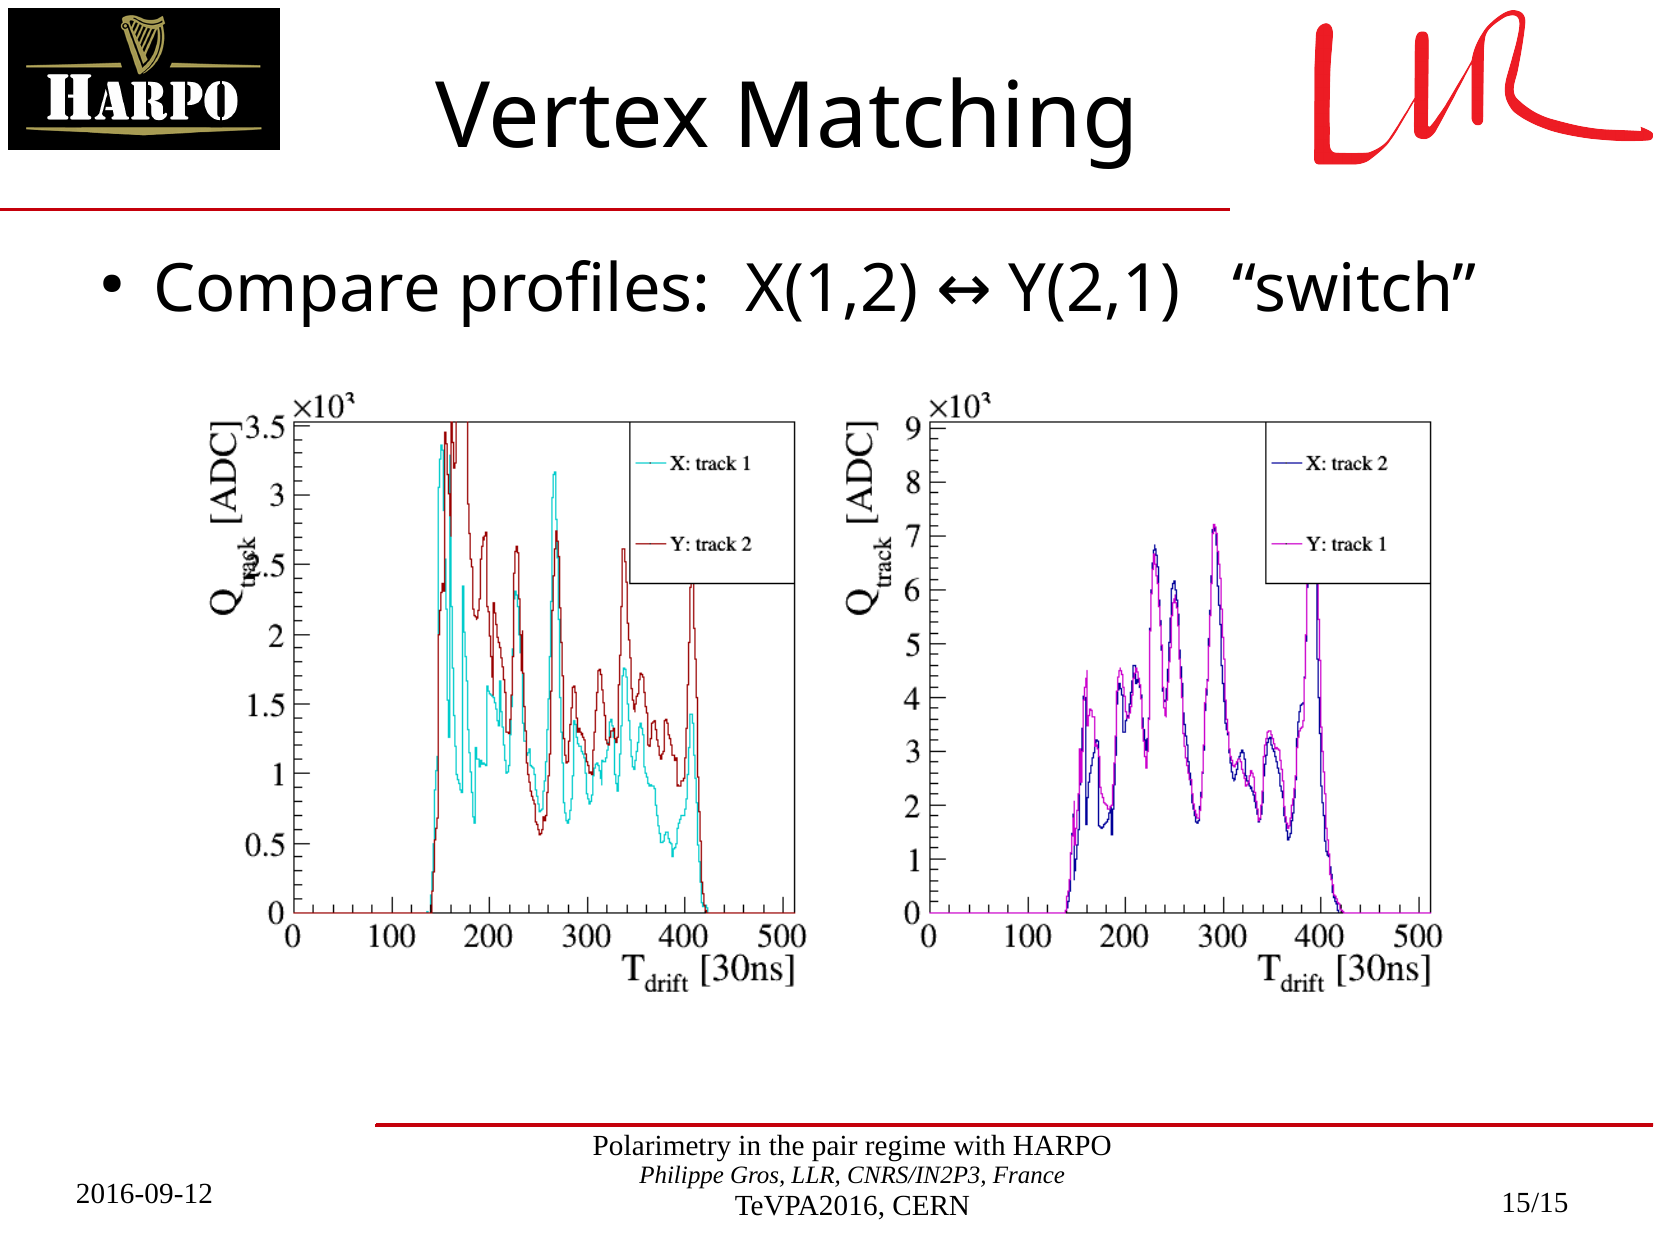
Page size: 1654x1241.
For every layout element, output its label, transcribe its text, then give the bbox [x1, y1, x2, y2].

picture [1314, 10, 1653, 165]
list Compare profiles: X(1,2) ↔ Y(2,1) “switch” [82, 239, 1571, 1102]
picture [190, 392, 1462, 999]
picture [8, 8, 280, 150]
title Vertex Matching [284, 14, 1290, 210]
